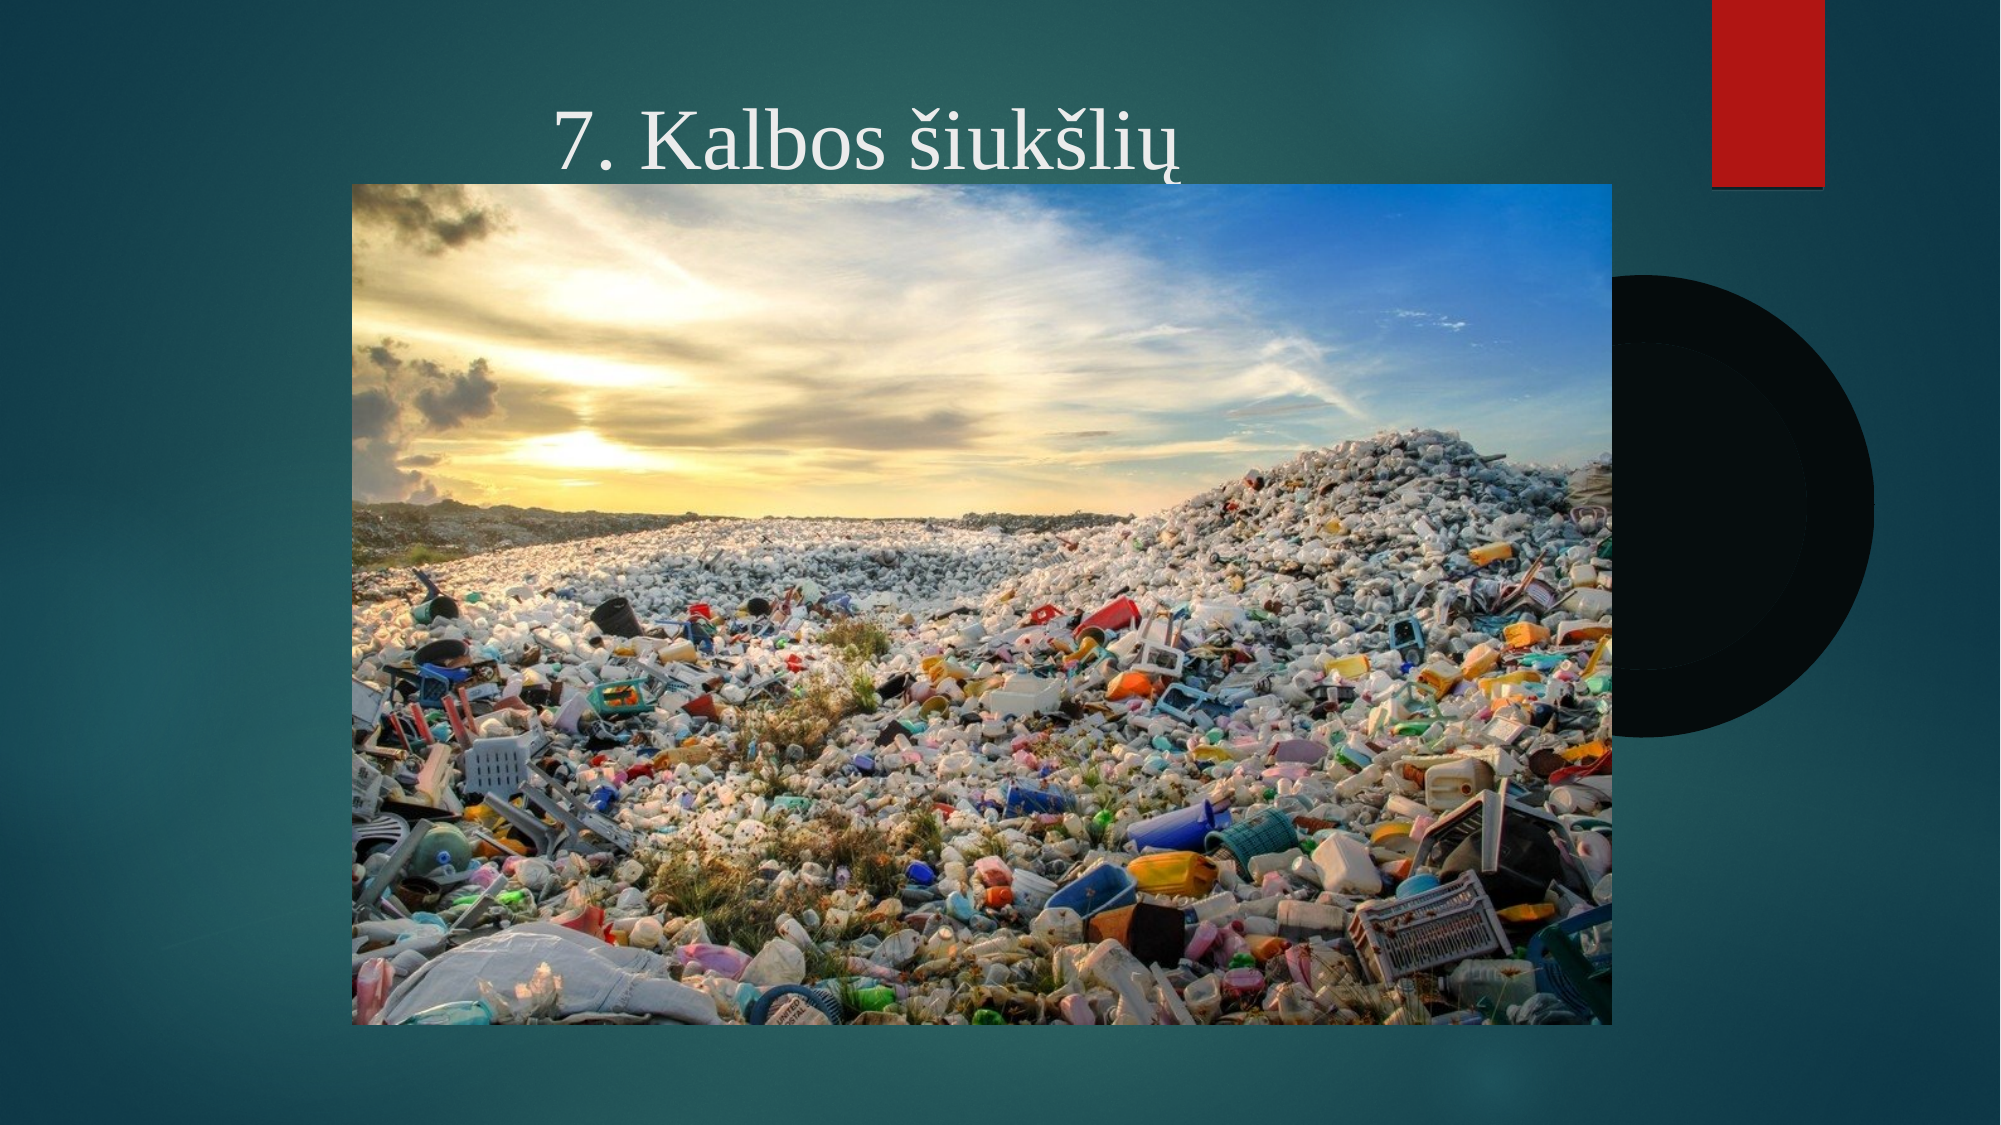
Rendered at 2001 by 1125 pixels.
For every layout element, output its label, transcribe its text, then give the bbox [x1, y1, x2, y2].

picture [352, 184, 1612, 1026]
title 7. Kalbos šiukšlių [106, 74, 1649, 305]
